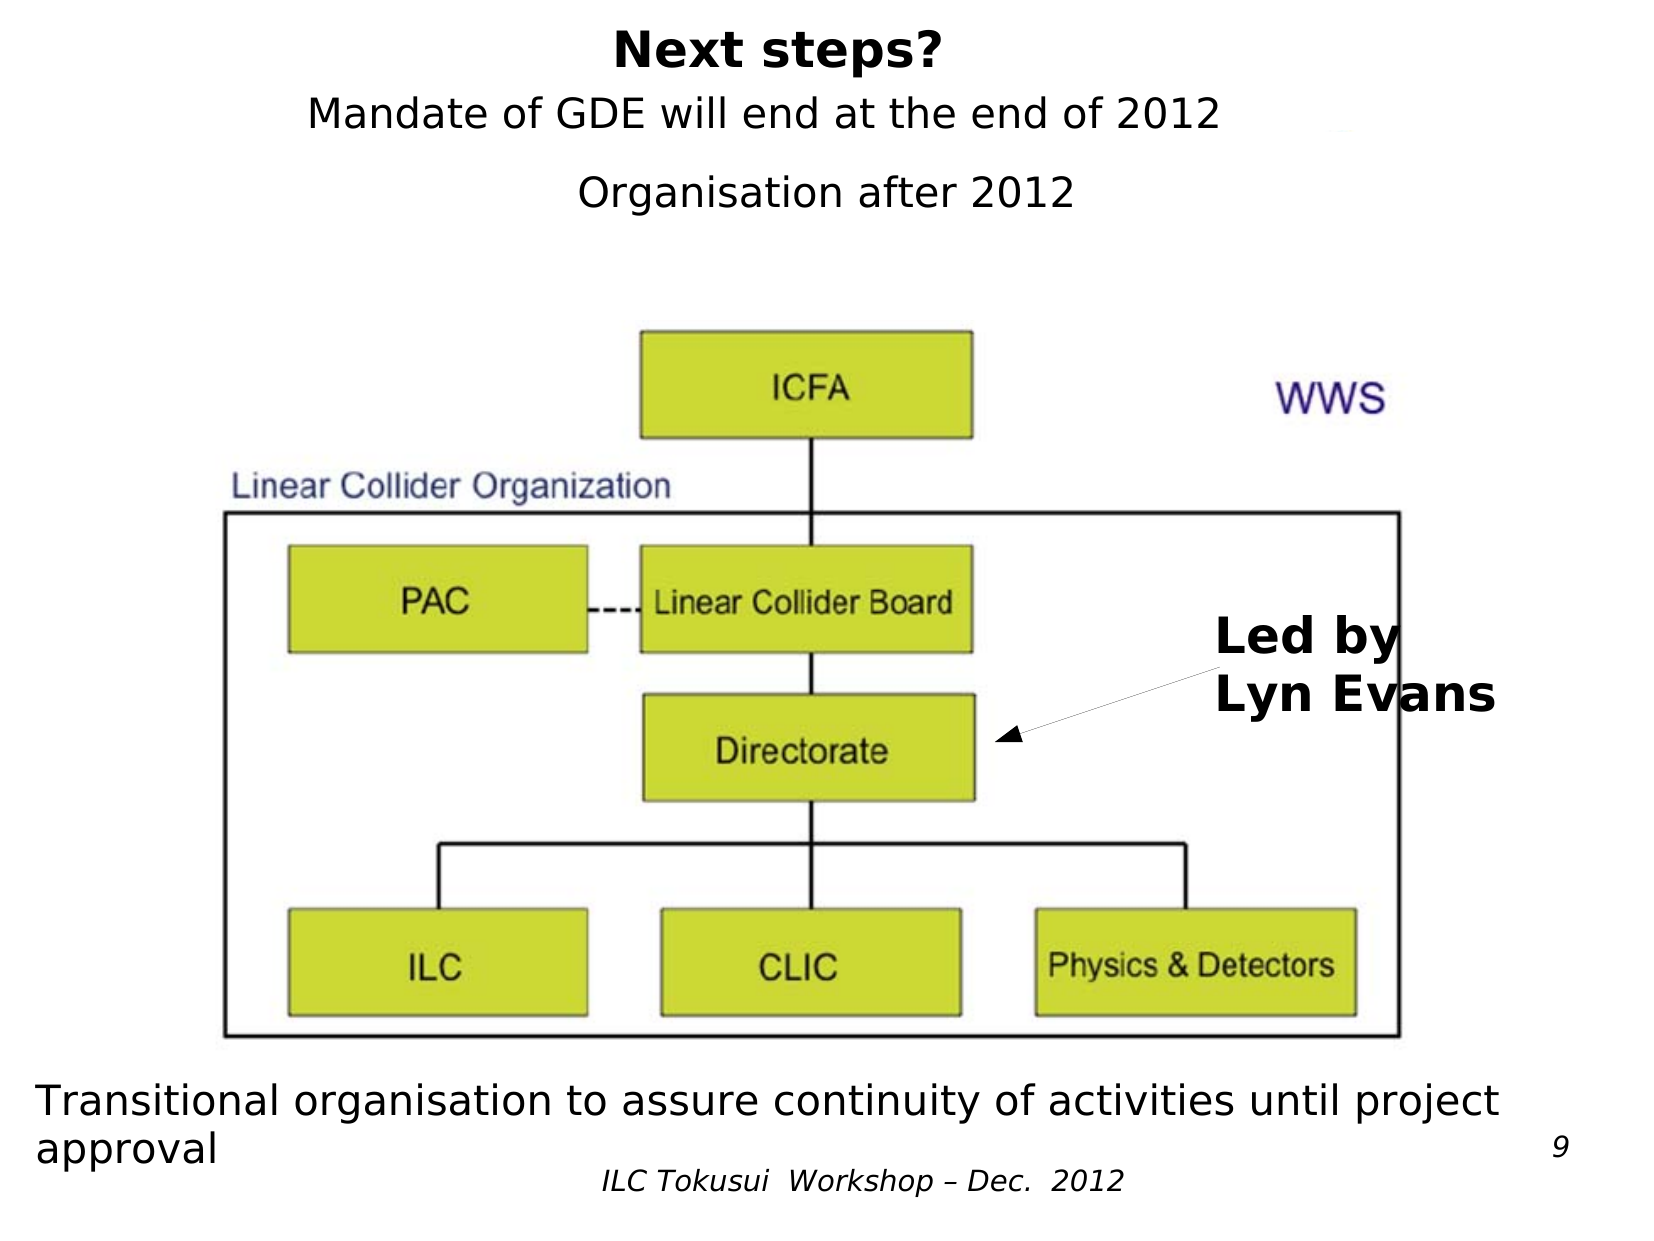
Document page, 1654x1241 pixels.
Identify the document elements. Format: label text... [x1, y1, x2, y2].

text_box [150, 132, 1501, 320]
text_box Organisation after 2012 [562, 161, 1104, 226]
text_box Mandate of GDE will end at the end of 2012 [292, 82, 1237, 147]
text_box Transitional organisation to assure continuity of activities until project approval [20, 1068, 1613, 1181]
text_box Led by Lyn Evans [1200, 599, 1510, 790]
text_box Next steps? [597, 13, 960, 82]
picture [162, 320, 1465, 1068]
